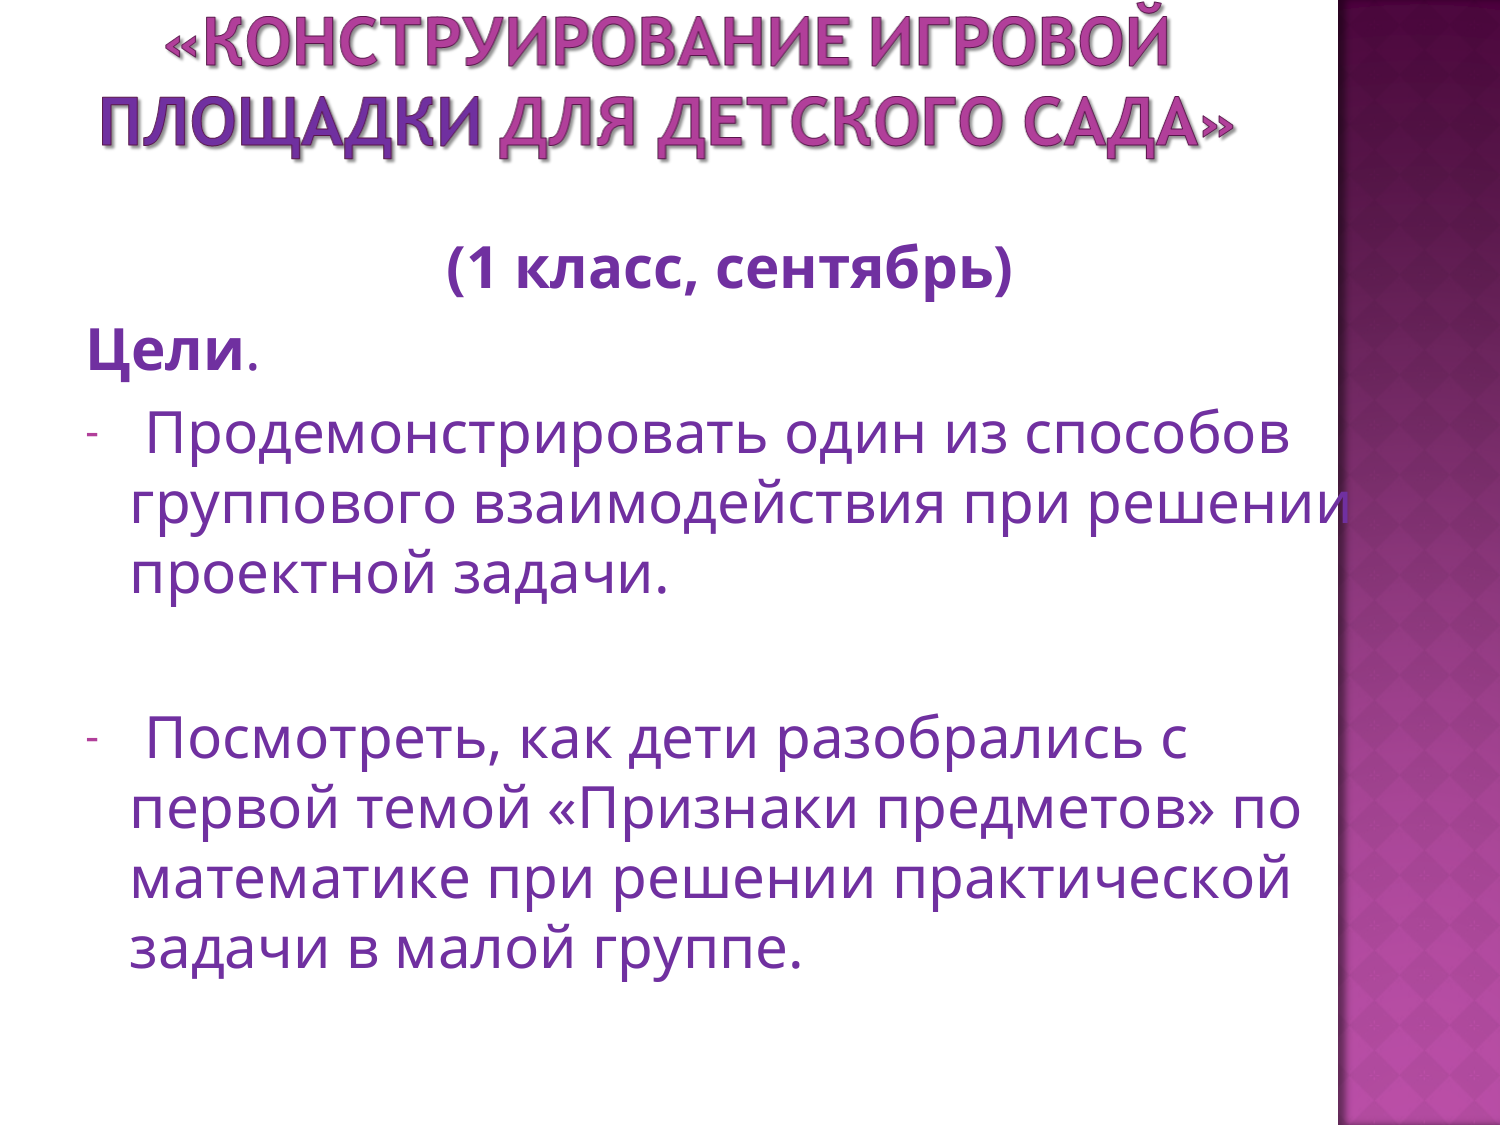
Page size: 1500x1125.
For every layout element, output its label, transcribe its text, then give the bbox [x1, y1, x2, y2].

picture [1337, 0, 1500, 1125]
picture [55, 0, 1285, 241]
text_box (1 класс, сентябрь) Цели. Продемонстрировать один из способов группового взаимодействия при решении проектной задачи. Посмотреть, как дети разобрались с первой темой «Признаки предметов» по математике при решении практической задачи в малой группе. [70, 222, 1390, 966]
